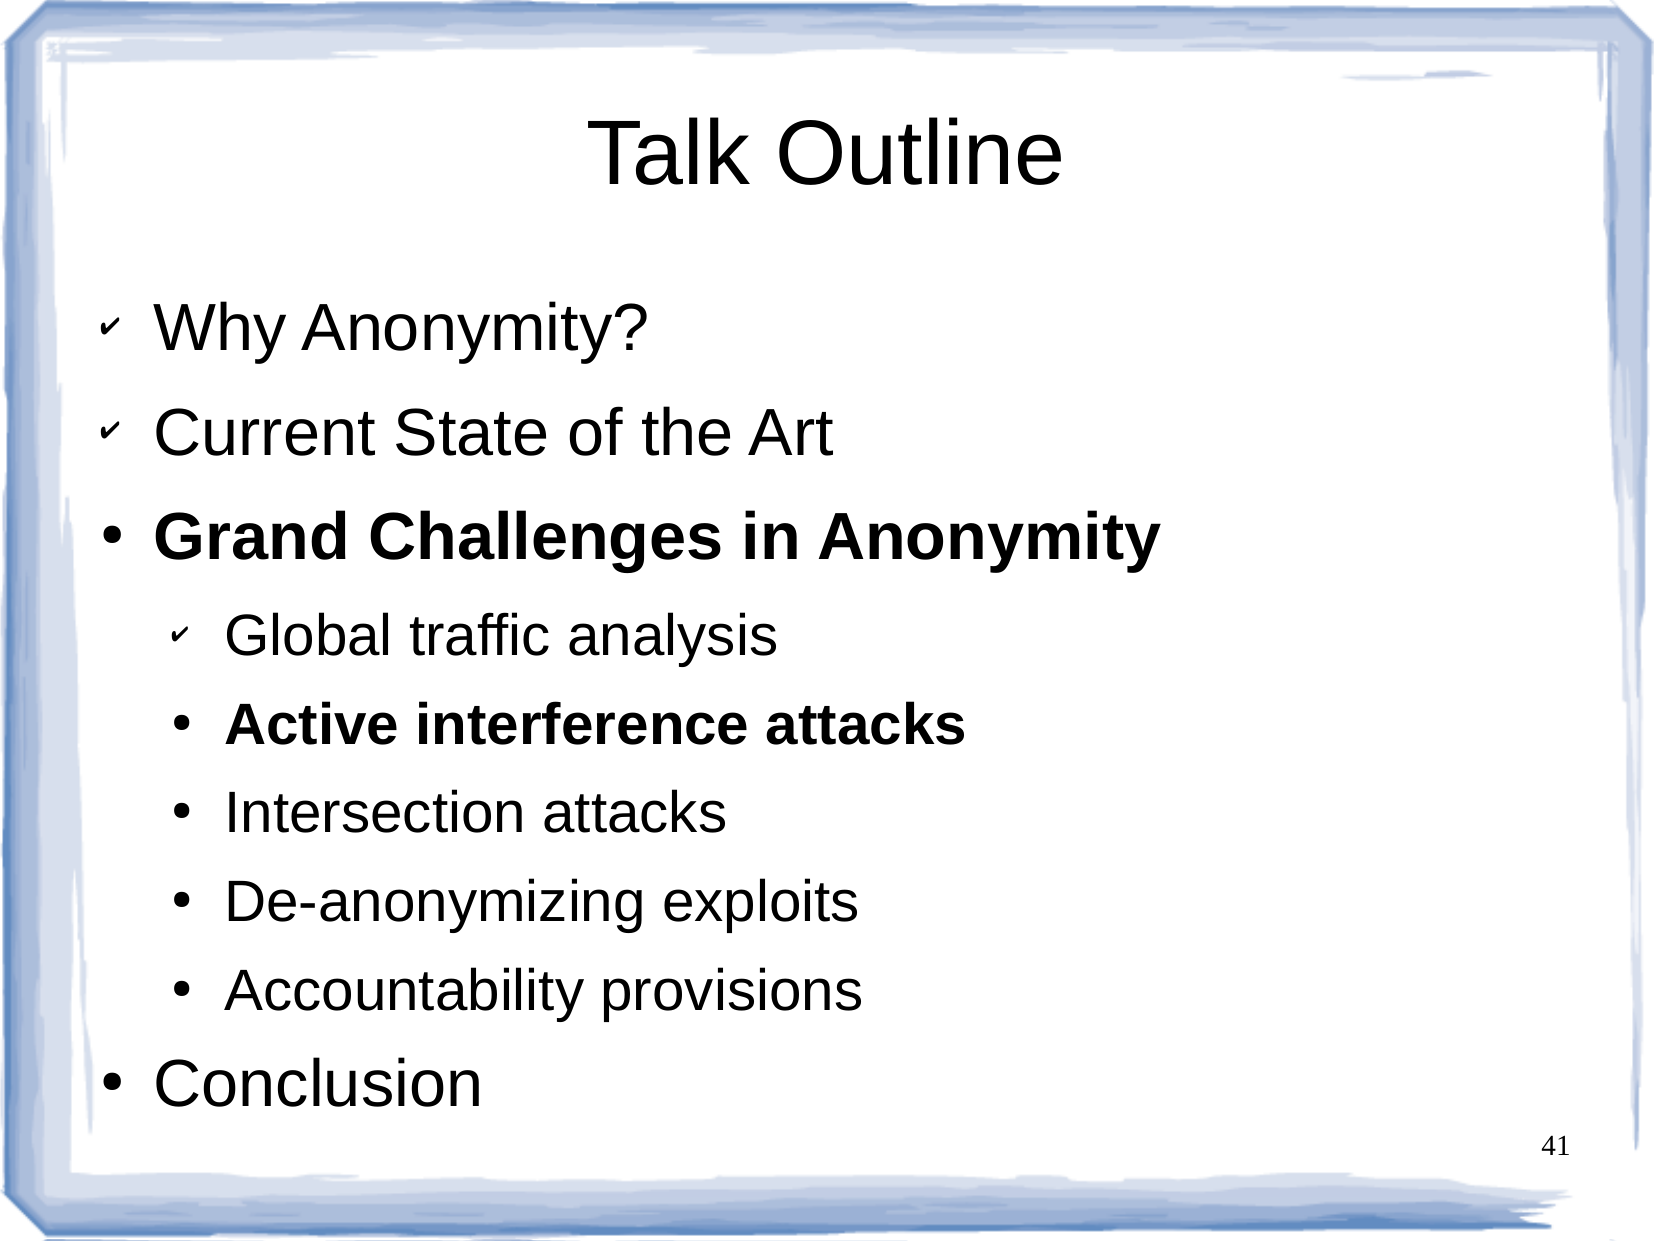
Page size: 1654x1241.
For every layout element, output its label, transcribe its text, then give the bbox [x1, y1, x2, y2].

title Talk Outline [82, 49, 1571, 257]
picture [0, 0, 1654, 1241]
list Why Anonymity? Current State of the Art Grand Challenges in Anonymity Global traffic analysis Active interference attacks Intersection attacks De-anonymizing exploits Accountability provisions Conclusion [82, 290, 1571, 1120]
